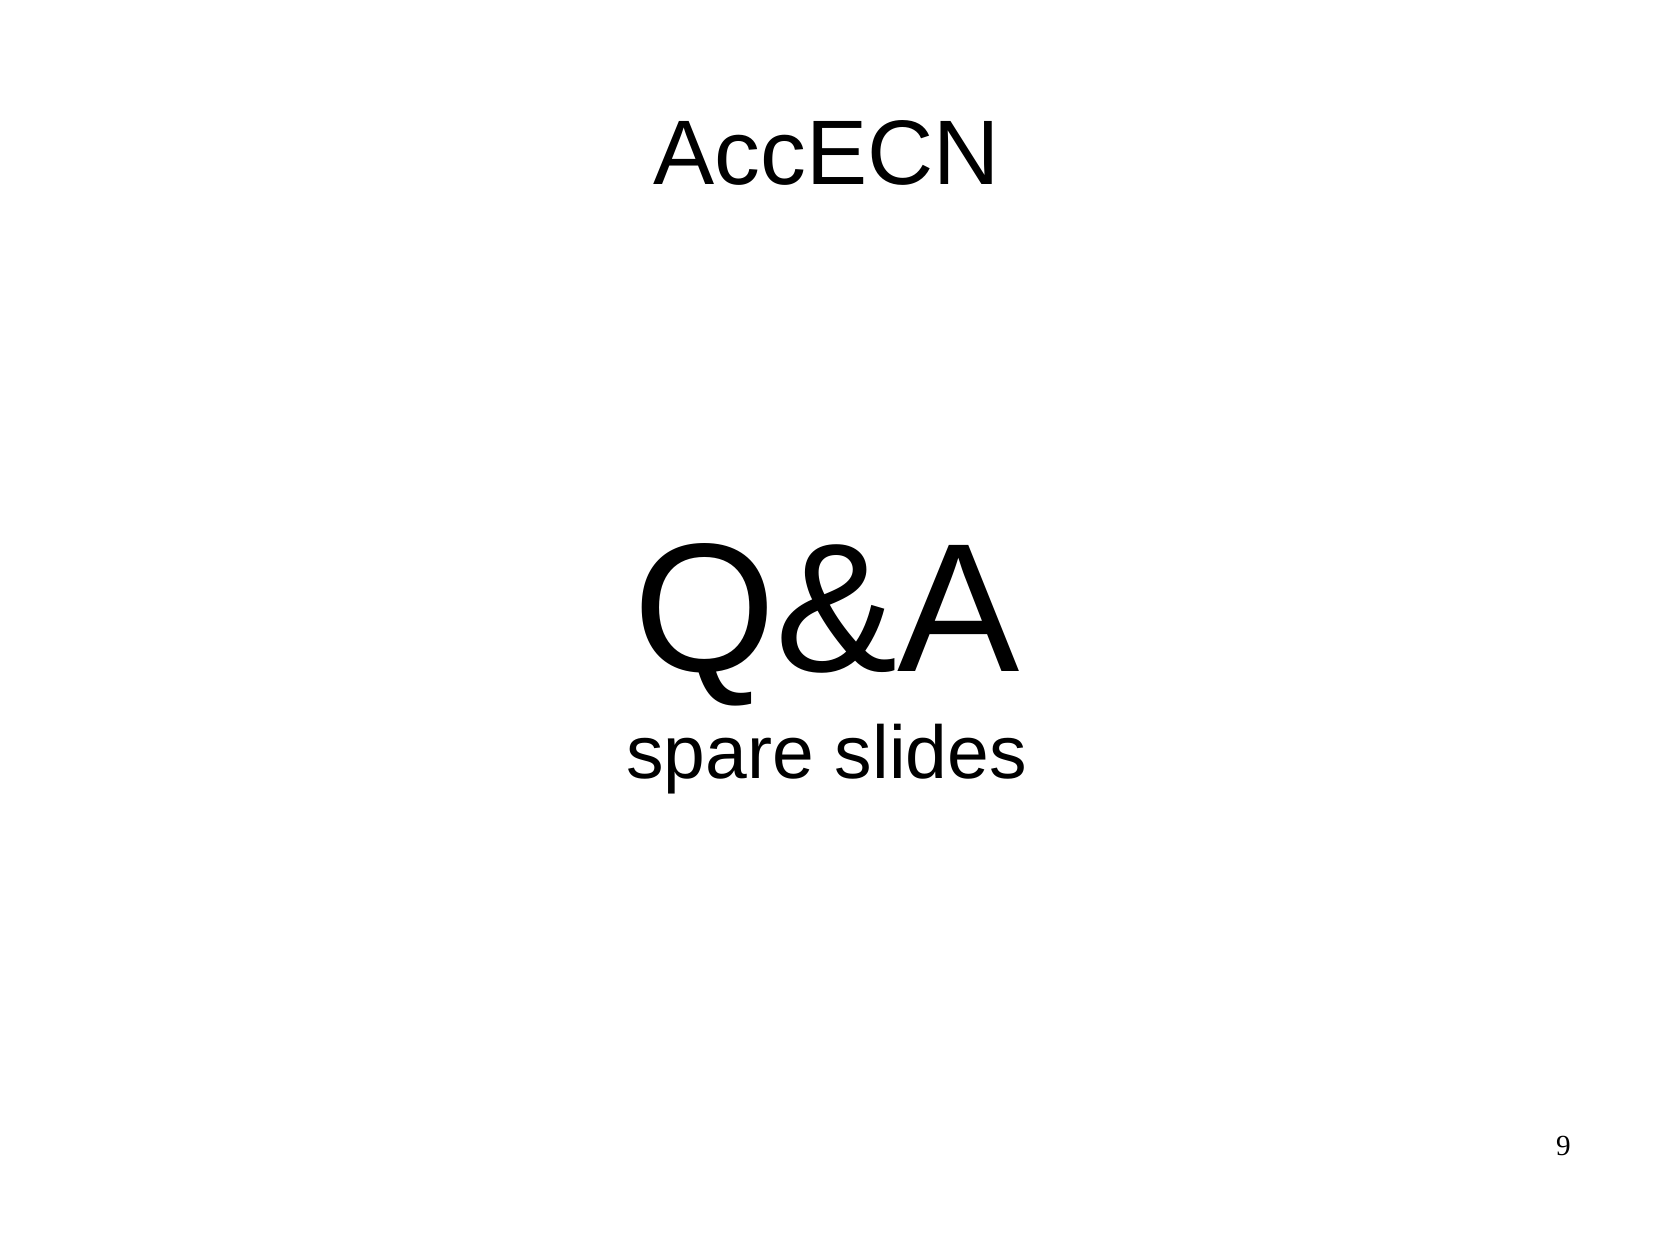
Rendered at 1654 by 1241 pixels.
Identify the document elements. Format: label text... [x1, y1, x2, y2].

title AccECN [82, 49, 1571, 257]
subtitle Q&A spare slides [82, 290, 1571, 1010]
